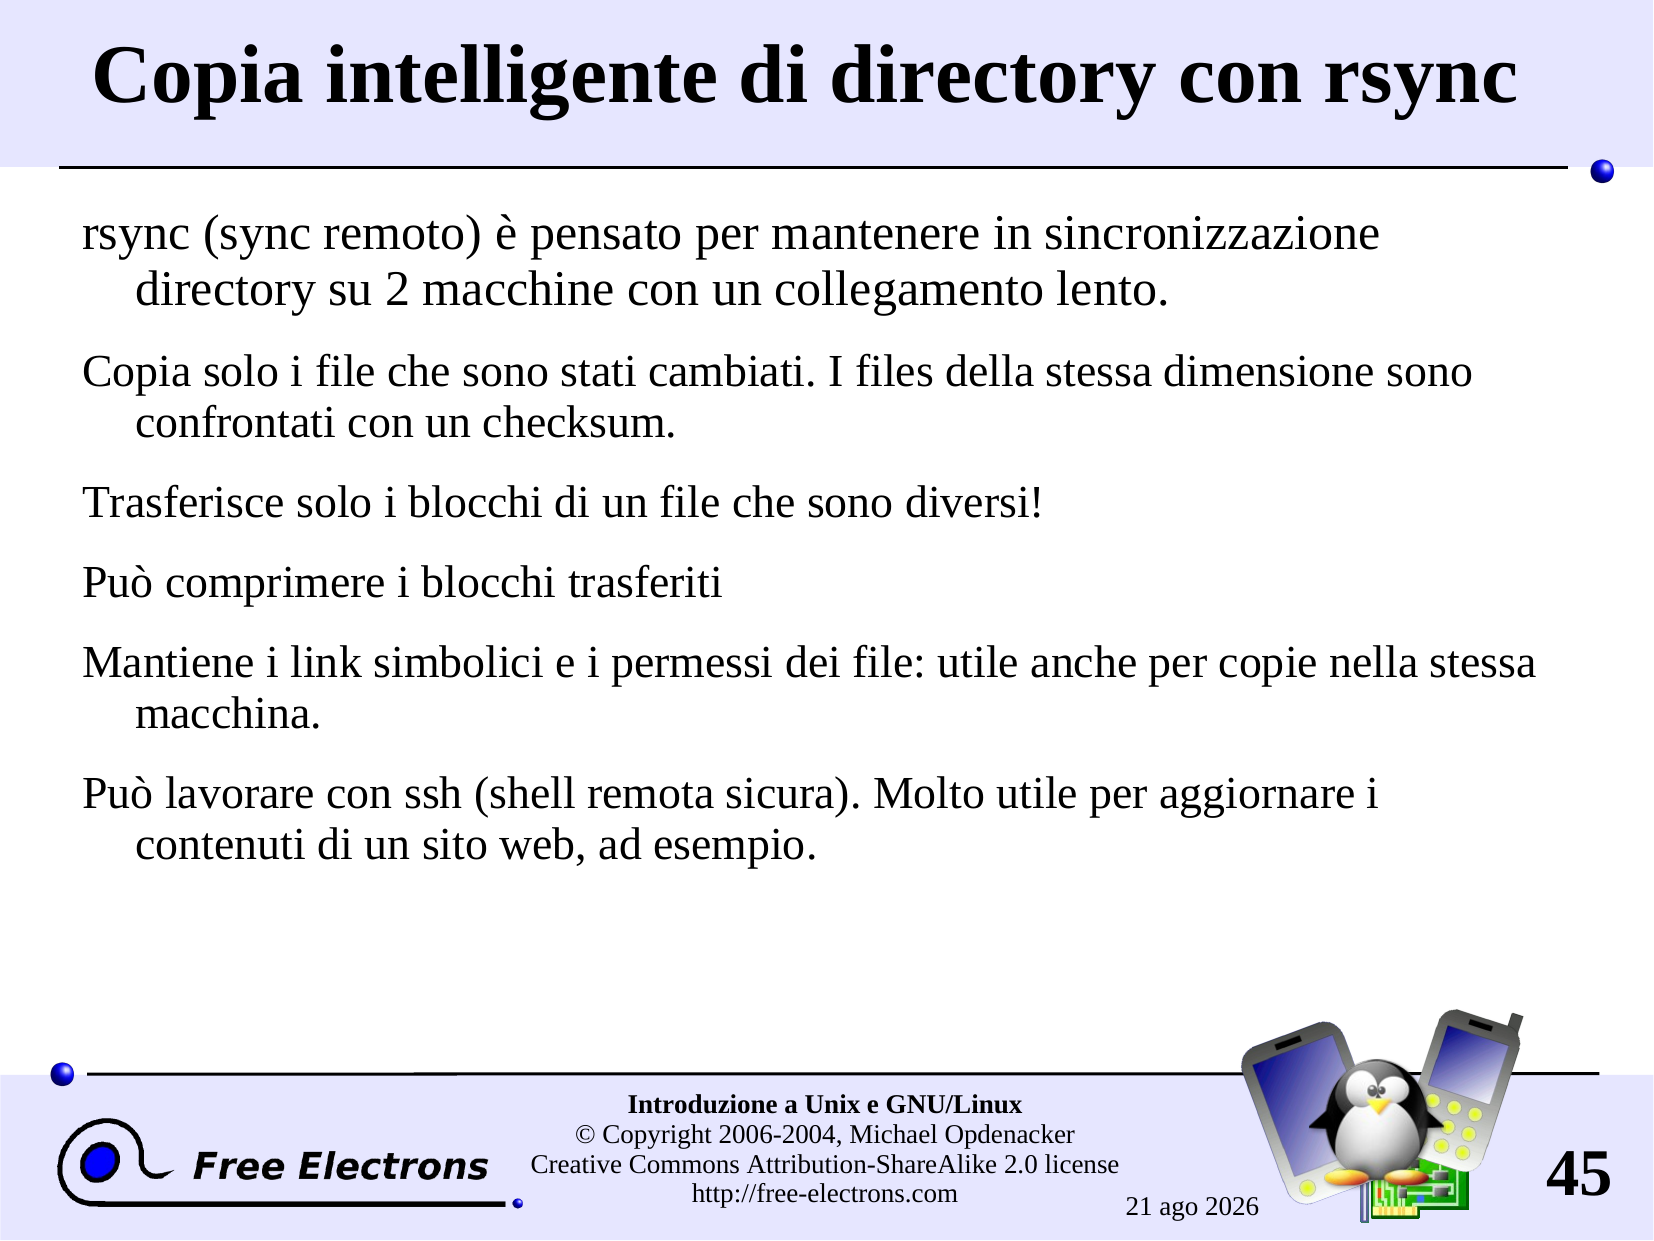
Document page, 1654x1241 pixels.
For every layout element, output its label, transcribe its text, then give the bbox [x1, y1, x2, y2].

list rsync (sync remoto) è pensato per mantenere in sincronizzazione directory su 2 macchine con un collegamento lento. Copia solo i file che sono stati cambiati. I files della stessa dimensione sono confrontati con un checksum. Trasferisce solo i blocchi di un file che sono diversi! Può comprimere i blocchi trasferiti Mantiene i link simbolici e i permessi dei file: utile anche per copie nella stessa macchina. Può lavorare con ssh (shell remota sicura). Molto utile per aggiornare i contenuti di un sito web, ad esempio. [64, 205, 1551, 1033]
picture [1225, 1033, 1532, 1241]
title Copia intelligente di directory con rsync [60, 20, 1551, 130]
picture [50, 1107, 527, 1216]
